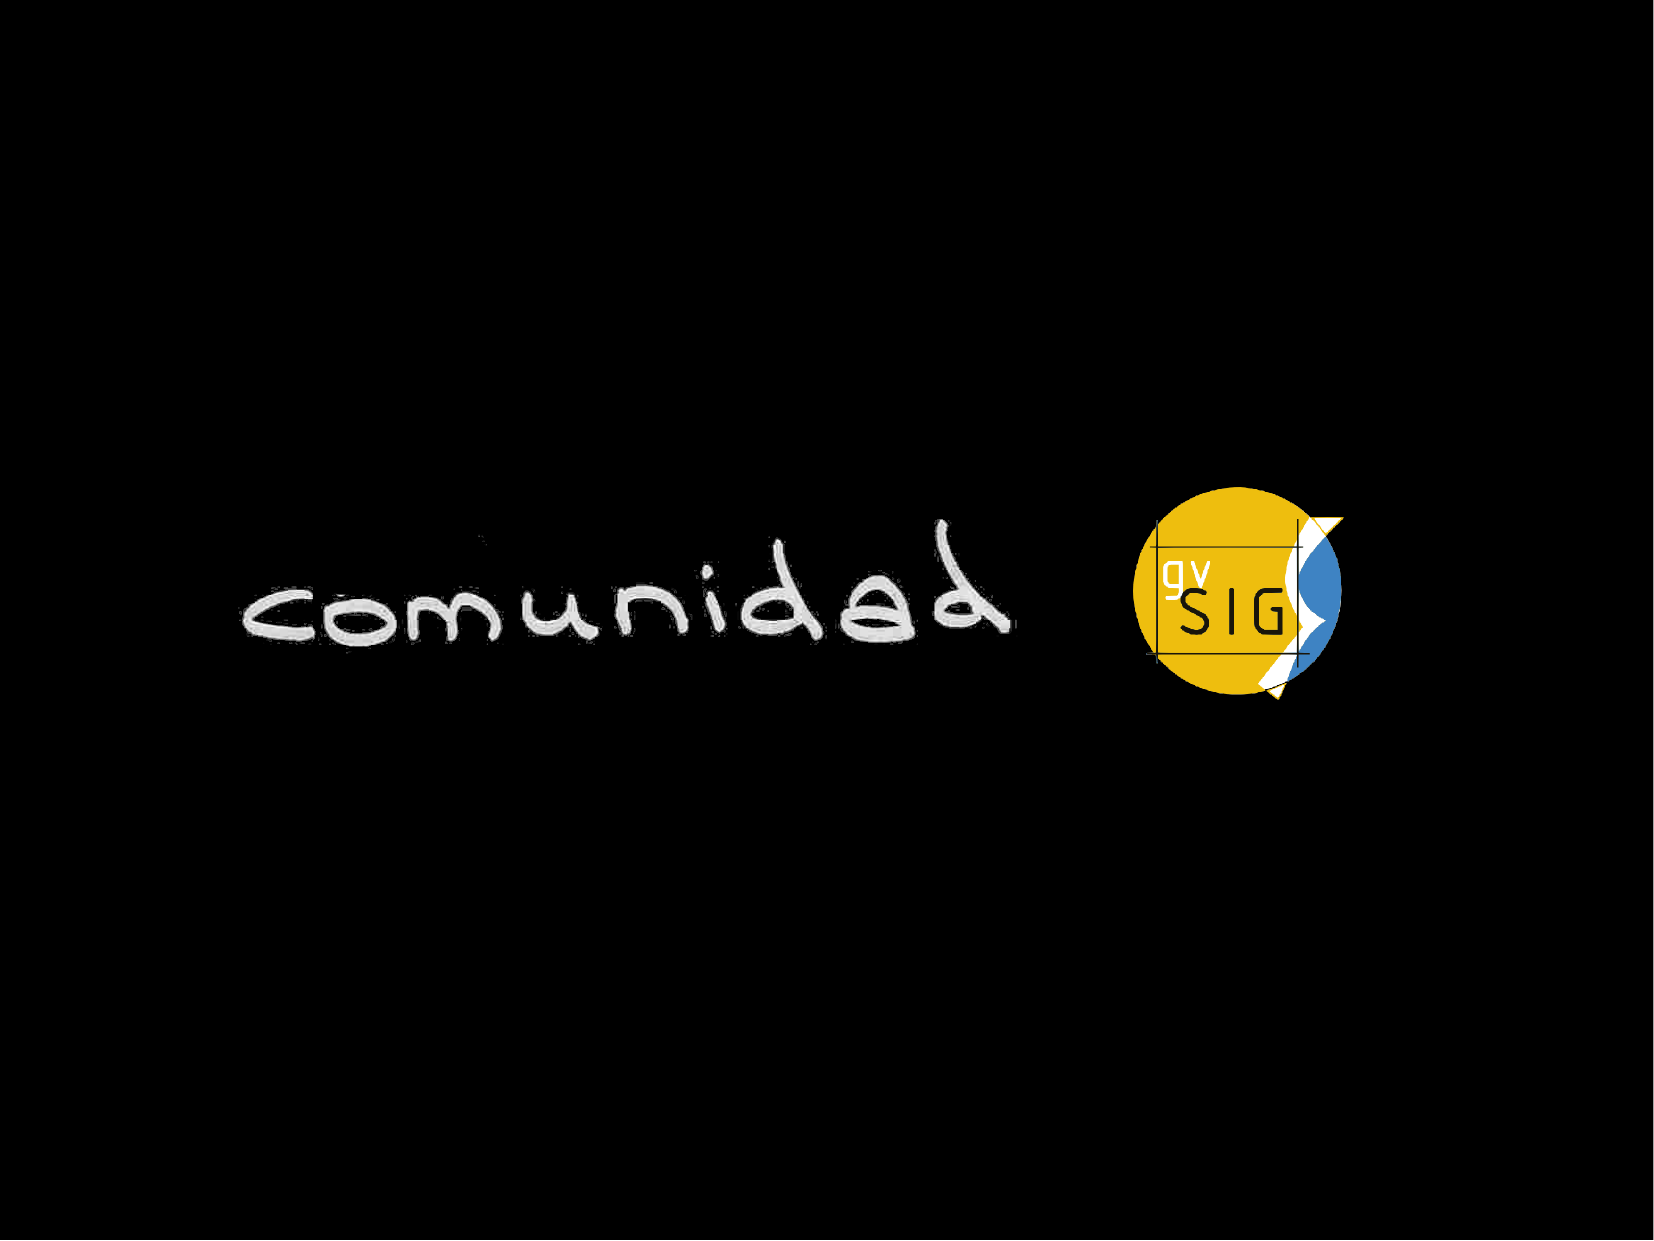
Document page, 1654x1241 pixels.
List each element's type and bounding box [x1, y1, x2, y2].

picture [1133, 487, 1344, 700]
picture [201, 516, 1034, 676]
